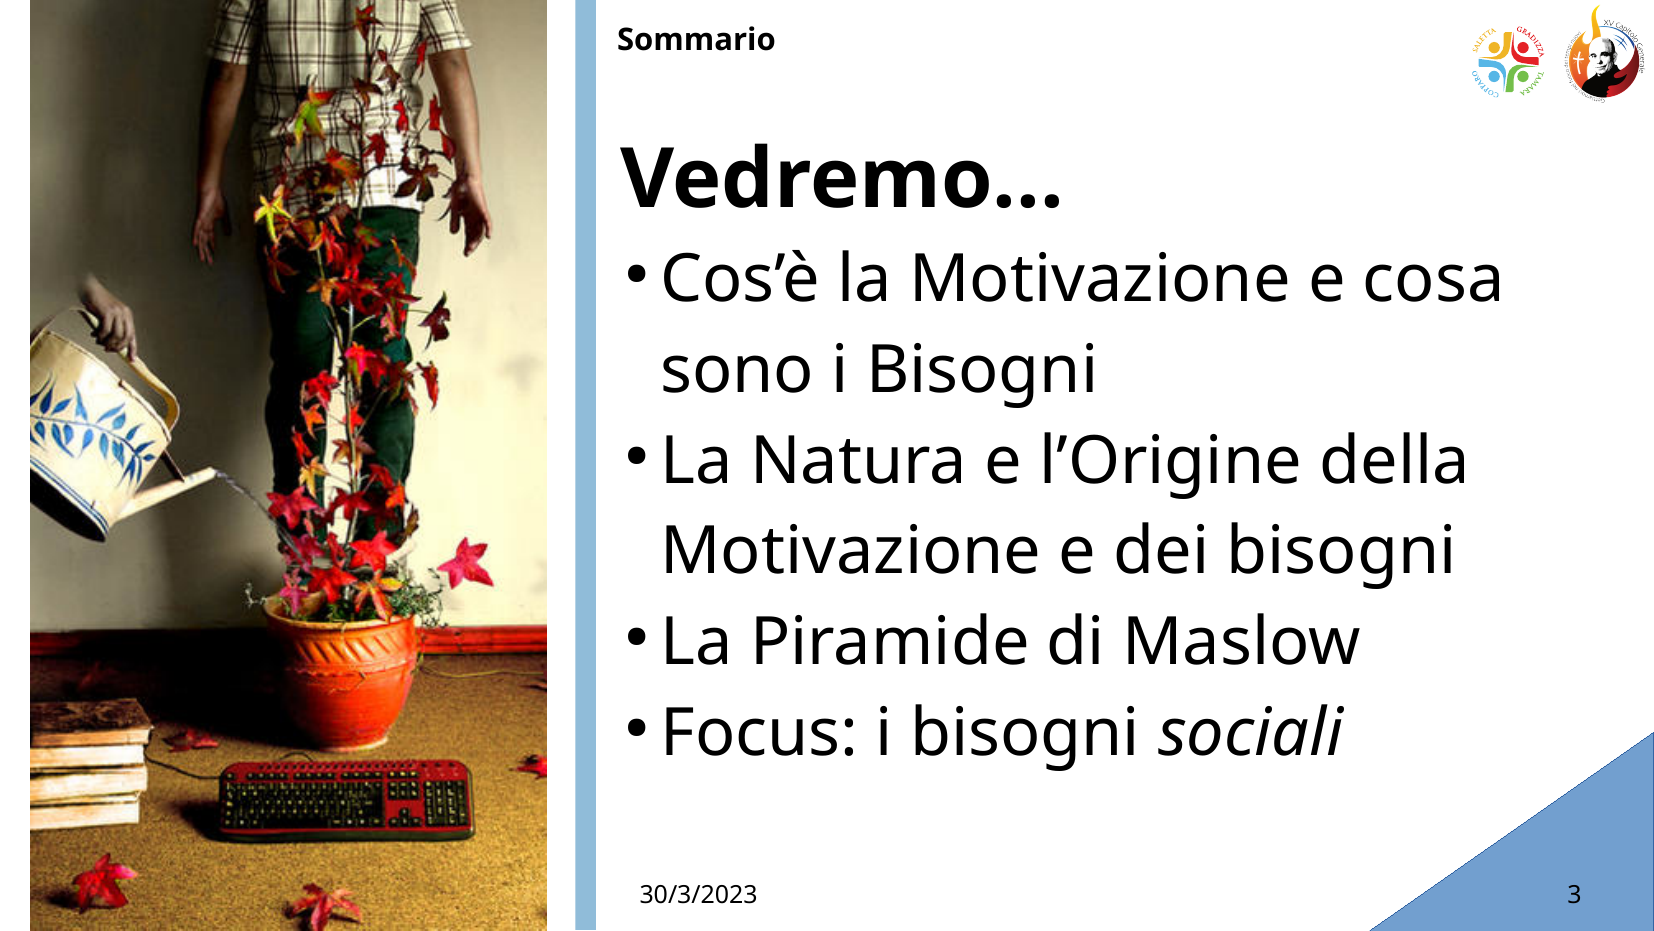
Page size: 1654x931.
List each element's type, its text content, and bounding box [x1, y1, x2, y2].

subtitle Cos’è la Motivazione e cosa sono i Bisogni La Natura e l’Origine della Motivazione e dei bisogni La Piramide di Maslow Focus: i bisogni sociali [624, 230, 1602, 866]
picture [1563, 4, 1646, 103]
title Vedremo... [620, 118, 1617, 189]
picture [30, 0, 547, 931]
text_box Sommario [602, 9, 1335, 63]
